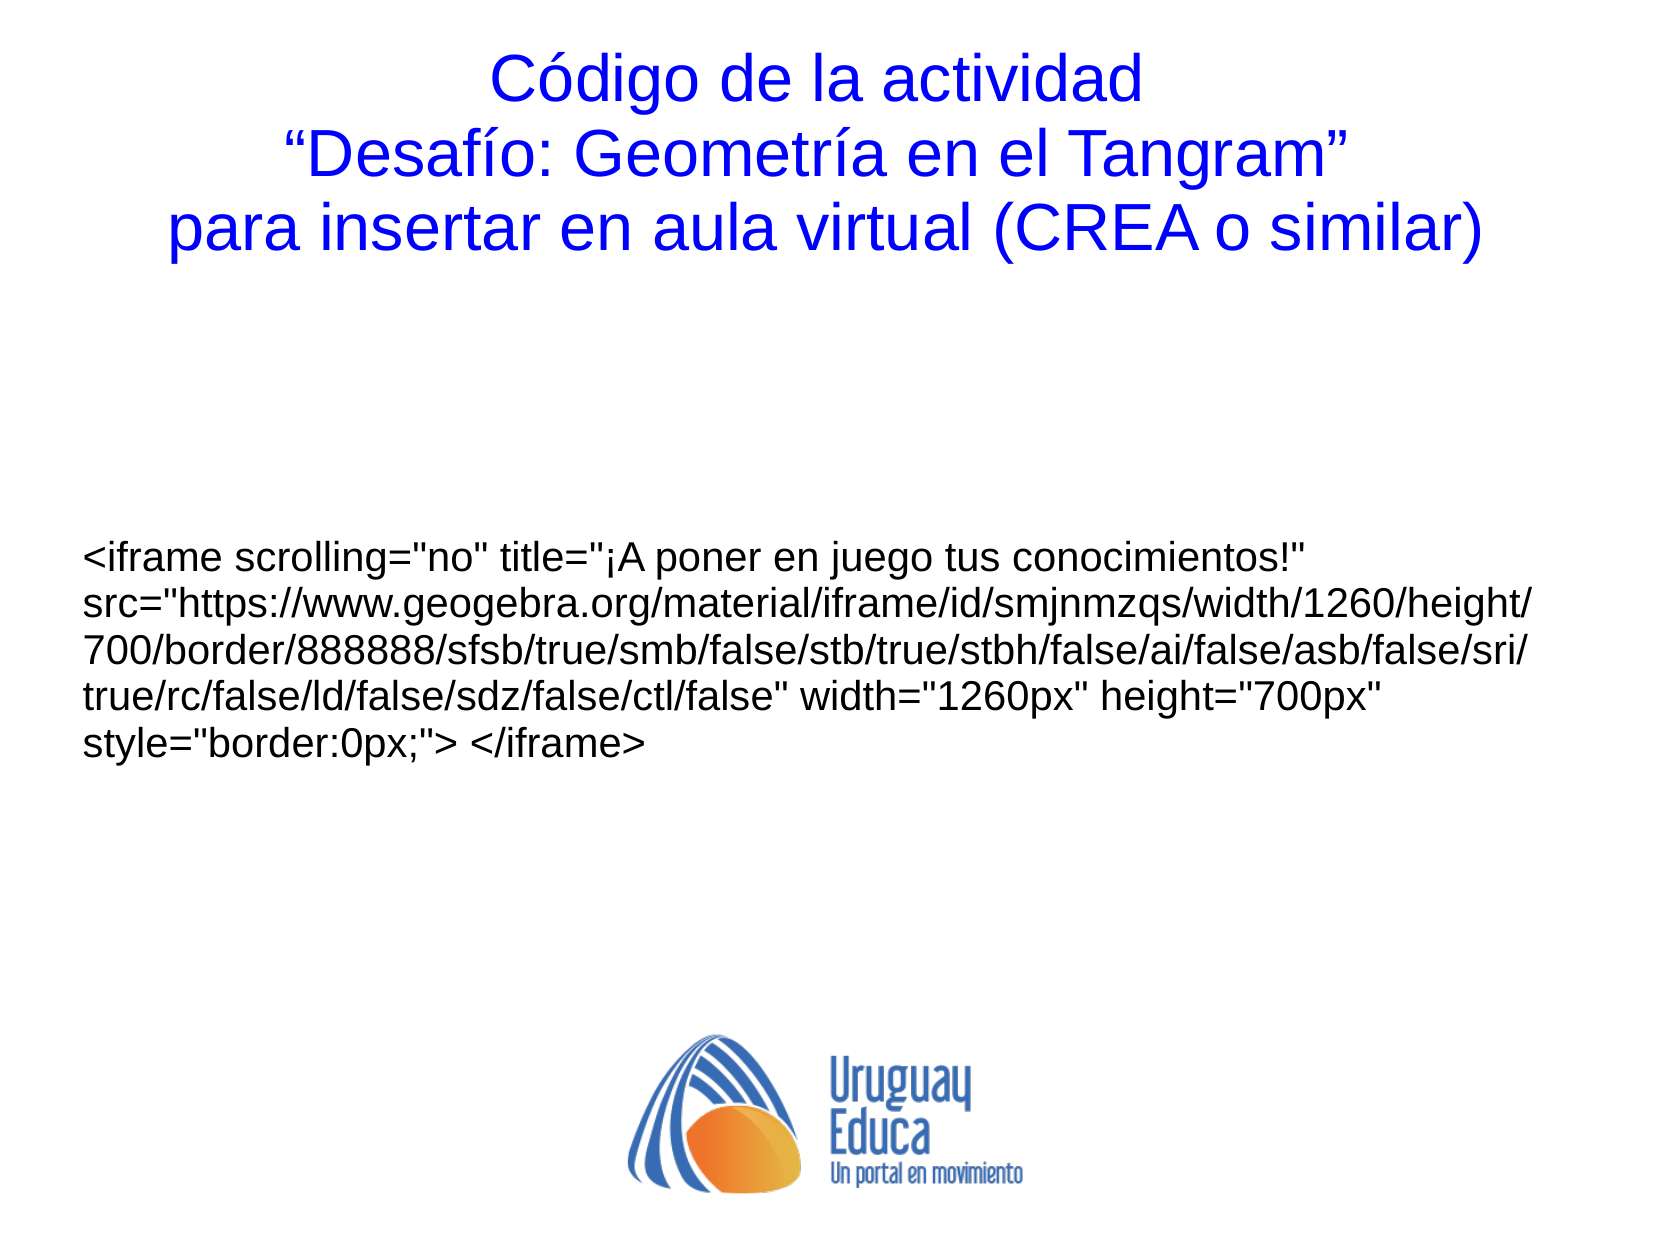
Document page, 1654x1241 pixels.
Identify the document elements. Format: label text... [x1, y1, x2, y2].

picture [622, 1010, 1032, 1241]
subtitle <iframe scrolling="no" title="¡A poner en juego tus conocimientos!" src="https://www.geogebra.org/material/iframe/id/smjnmzqs/width/1260/height/700/border/888888/sfsb/true/smb/false/stb/true/stbh/false/ai/false/asb/false/sri/true/rc/false/ld/false/sdz/false/ctl/false" width="1260px" height="700px" style="border:0px;"> </iframe> [82, 290, 1571, 1010]
title Código de la actividad “Desafío: Geometría en el Tangram” para insertar en aula virtual (CREA o similar) [82, 40, 1571, 266]
